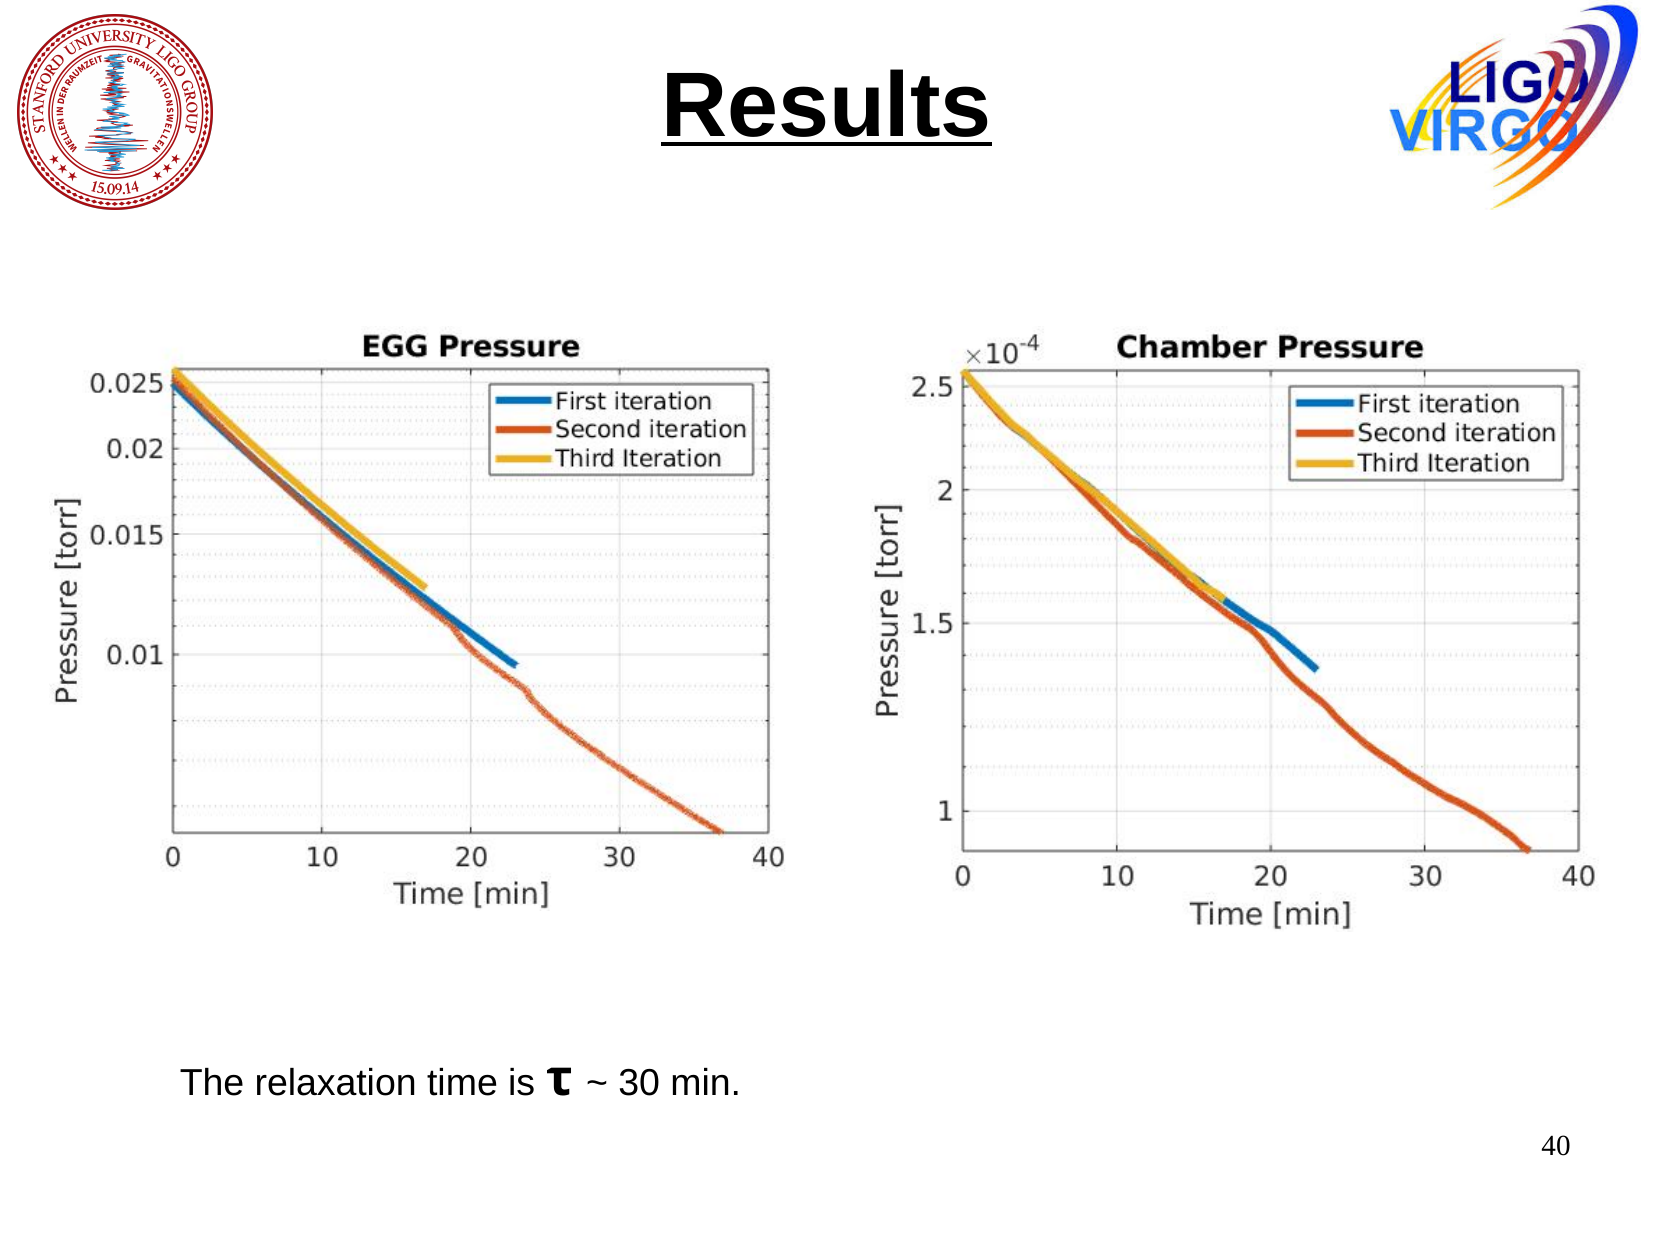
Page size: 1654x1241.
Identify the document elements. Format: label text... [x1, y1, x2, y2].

picture [859, 326, 1654, 932]
picture [1372, 0, 1654, 210]
text_box The relaxation time is τ ~ 30 min. [165, 1035, 856, 1106]
text_box Results [82, 0, 1571, 204]
picture [49, 326, 844, 911]
picture [17, 14, 213, 210]
